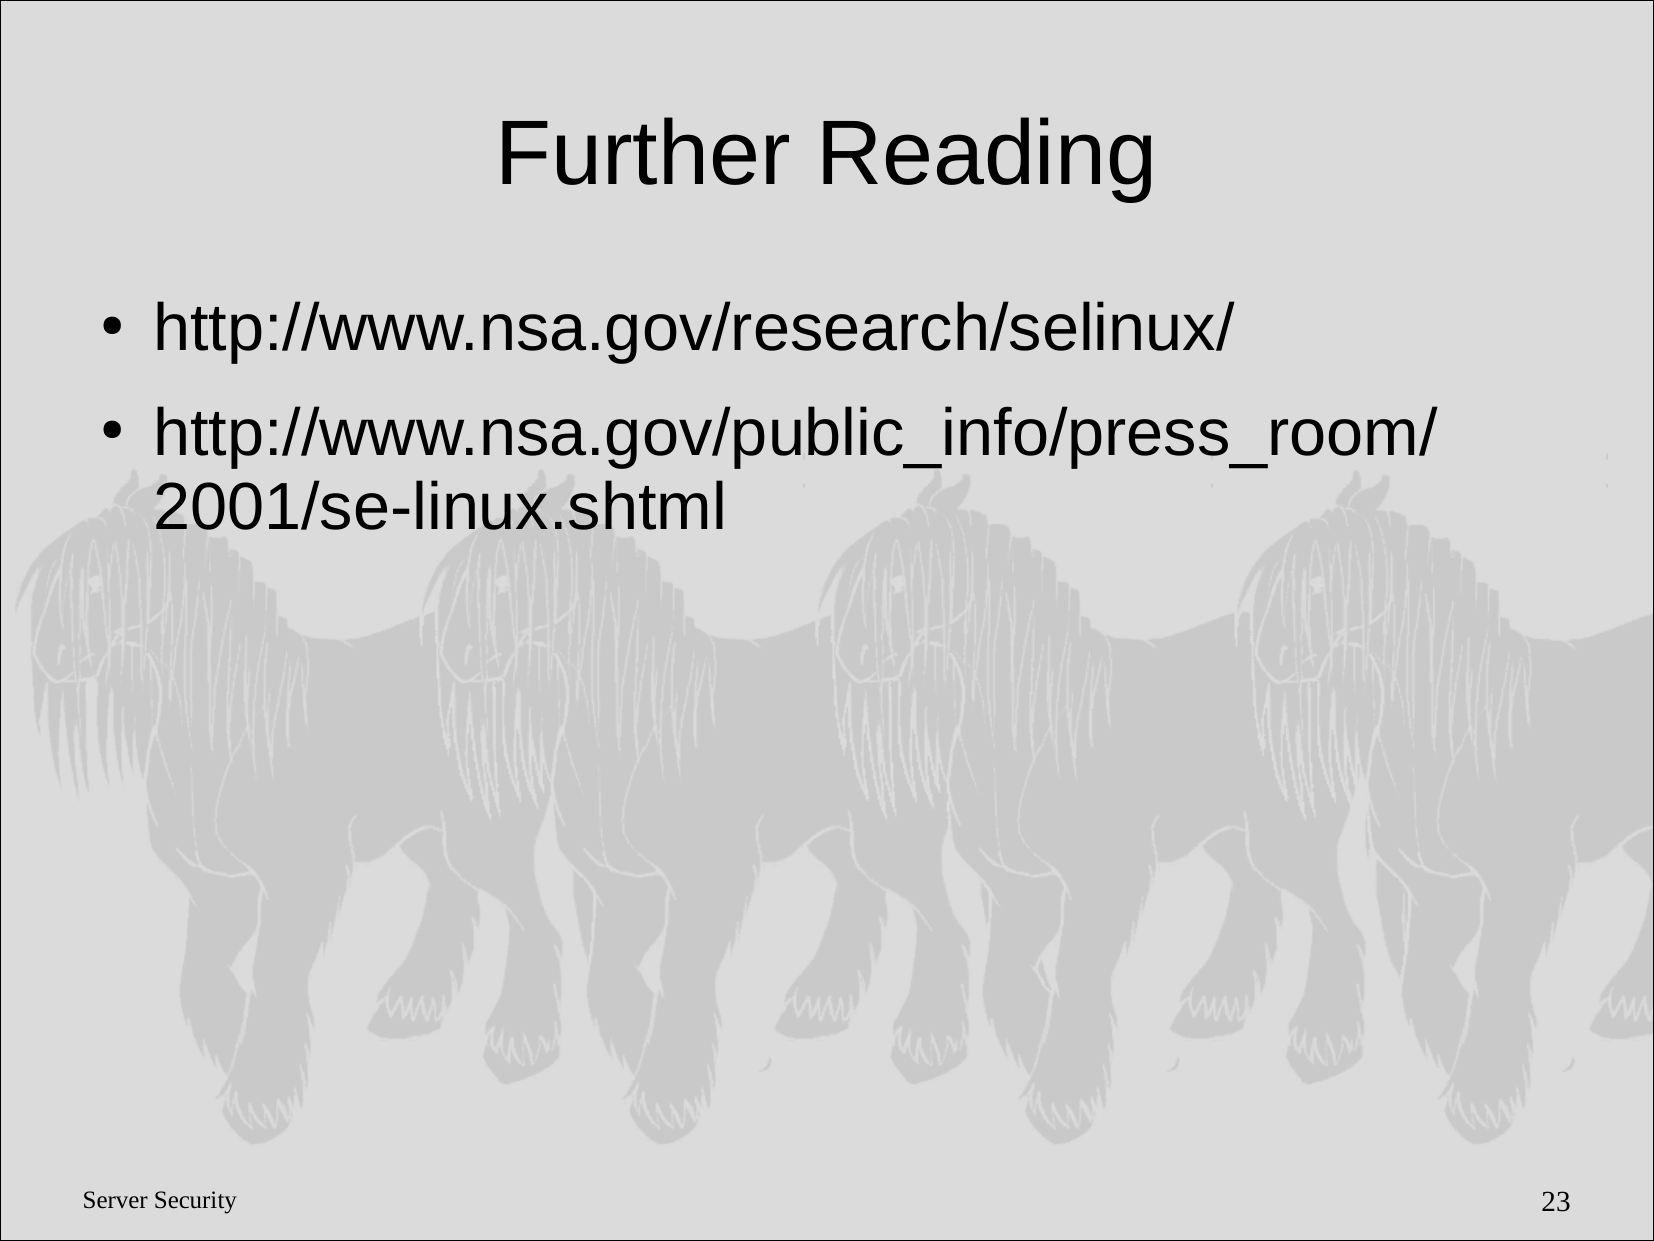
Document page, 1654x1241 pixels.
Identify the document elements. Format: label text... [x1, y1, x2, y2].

list http://www.nsa.gov/research/selinux/ http://www.nsa.gov/public_info/press_room/2001/se-linux.shtml [82, 290, 1571, 1094]
title Further Reading [82, 49, 1571, 257]
